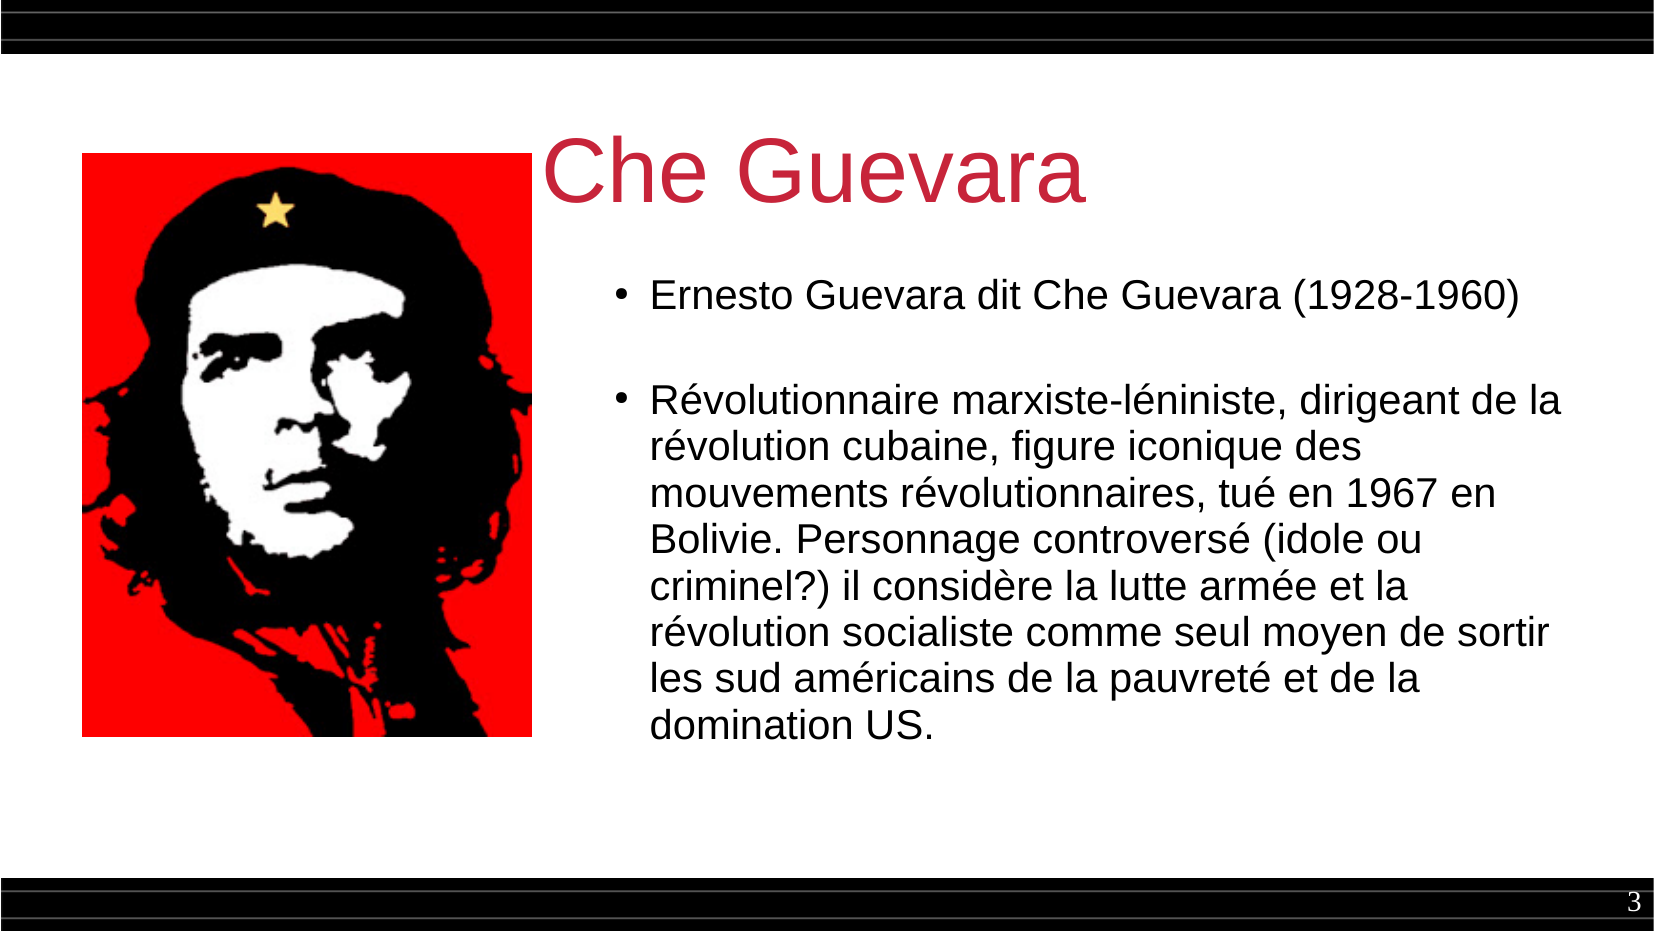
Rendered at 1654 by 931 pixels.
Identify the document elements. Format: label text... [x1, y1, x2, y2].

picture [1, 0, 1654, 54]
list Ernesto Guevara dit Che Guevara (1928-1960) Révolutionnaire marxiste-léniniste, dirigeant de la révolution cubaine, figure iconique des mouvements révolutionnaires, tué en 1967 en Bolivie. Personnage controversé (idole ou criminel?) il considère la lutte armée et la révolution socialiste comme seul moyen de sortir les sud américains de la pauvreté et de la domination US. [82, 271, 1571, 758]
picture [1, 878, 1654, 931]
picture [82, 153, 532, 737]
title Che Guevara [82, 92, 1571, 249]
